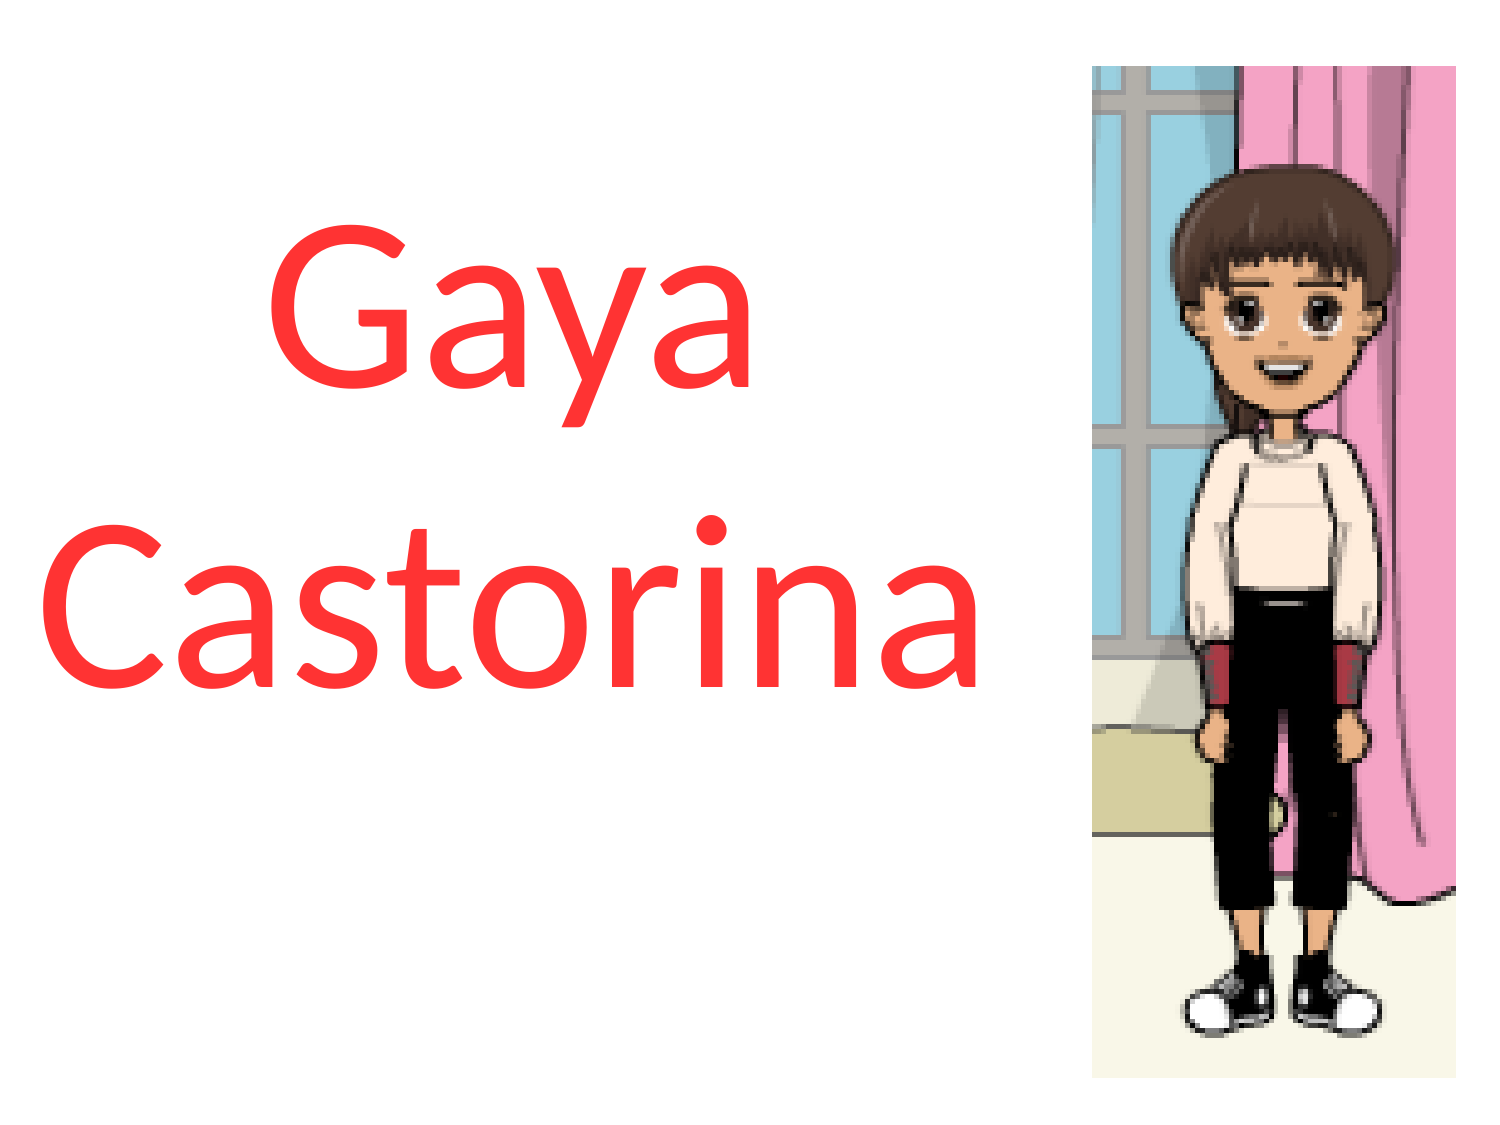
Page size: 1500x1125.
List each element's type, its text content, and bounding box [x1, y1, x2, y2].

picture [1092, 66, 1456, 1078]
title Gaya Castorina [0, 129, 1028, 853]
